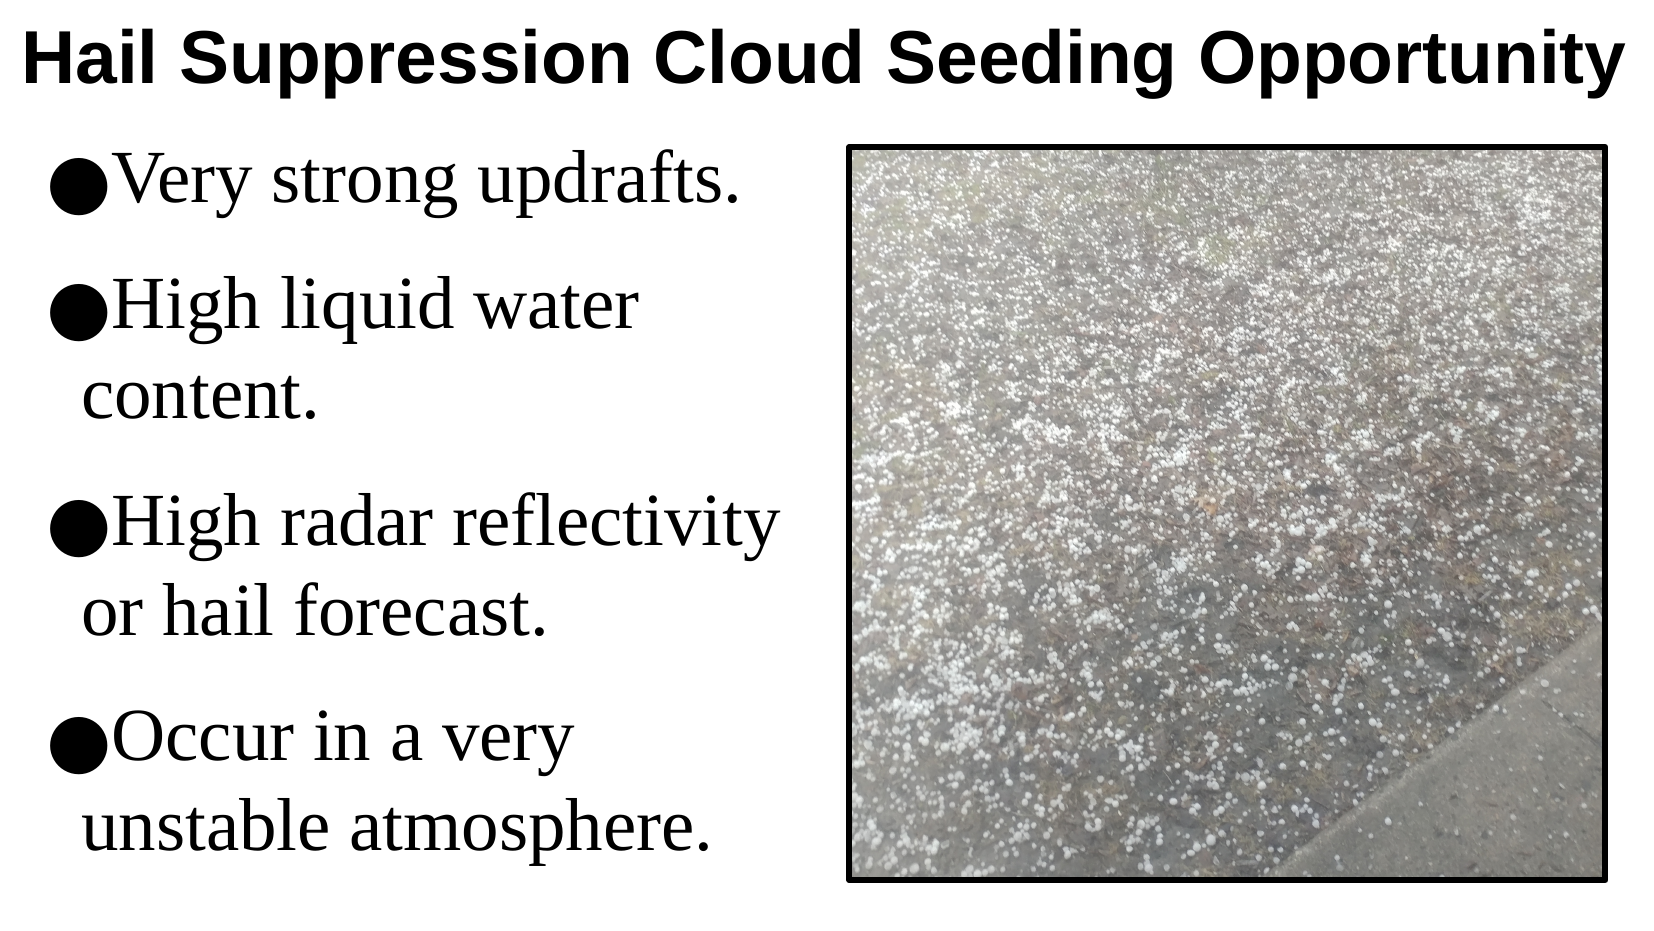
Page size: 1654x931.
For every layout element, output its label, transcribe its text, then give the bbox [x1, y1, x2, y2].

text_box Very strong updrafts. High liquid water content. High radar reflectivity or hail forecast. Occur in a very unstable atmosphere. [6, 120, 822, 874]
picture [852, 150, 1603, 878]
text_box Hail Suppression Cloud Seeding Opportunity [0, 0, 1654, 107]
